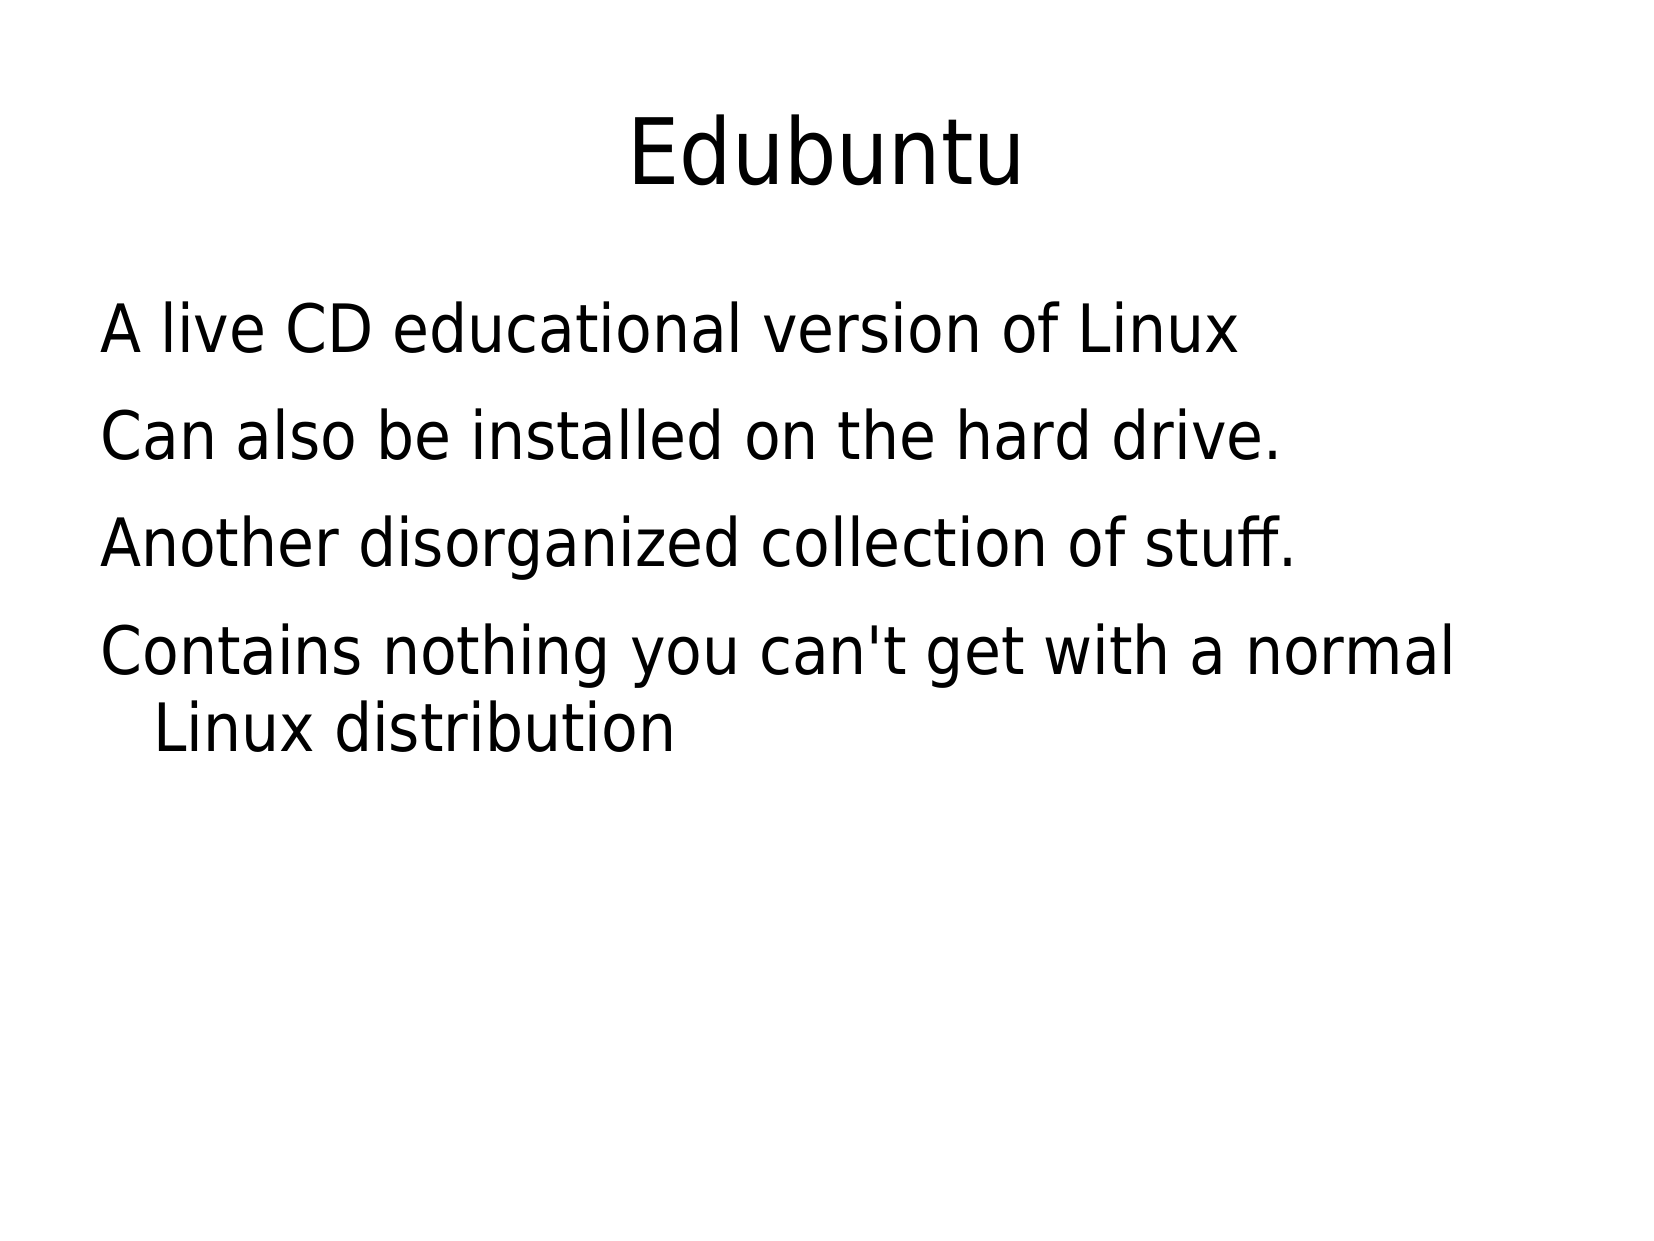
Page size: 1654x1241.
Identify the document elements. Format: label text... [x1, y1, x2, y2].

list A live CD educational version of Linux Can also be installed on the hard drive. Another disorganized collection of stuff. Contains nothing you can't get with a normal Linux distribution [82, 290, 1571, 1109]
title Edubuntu [82, 49, 1571, 257]
